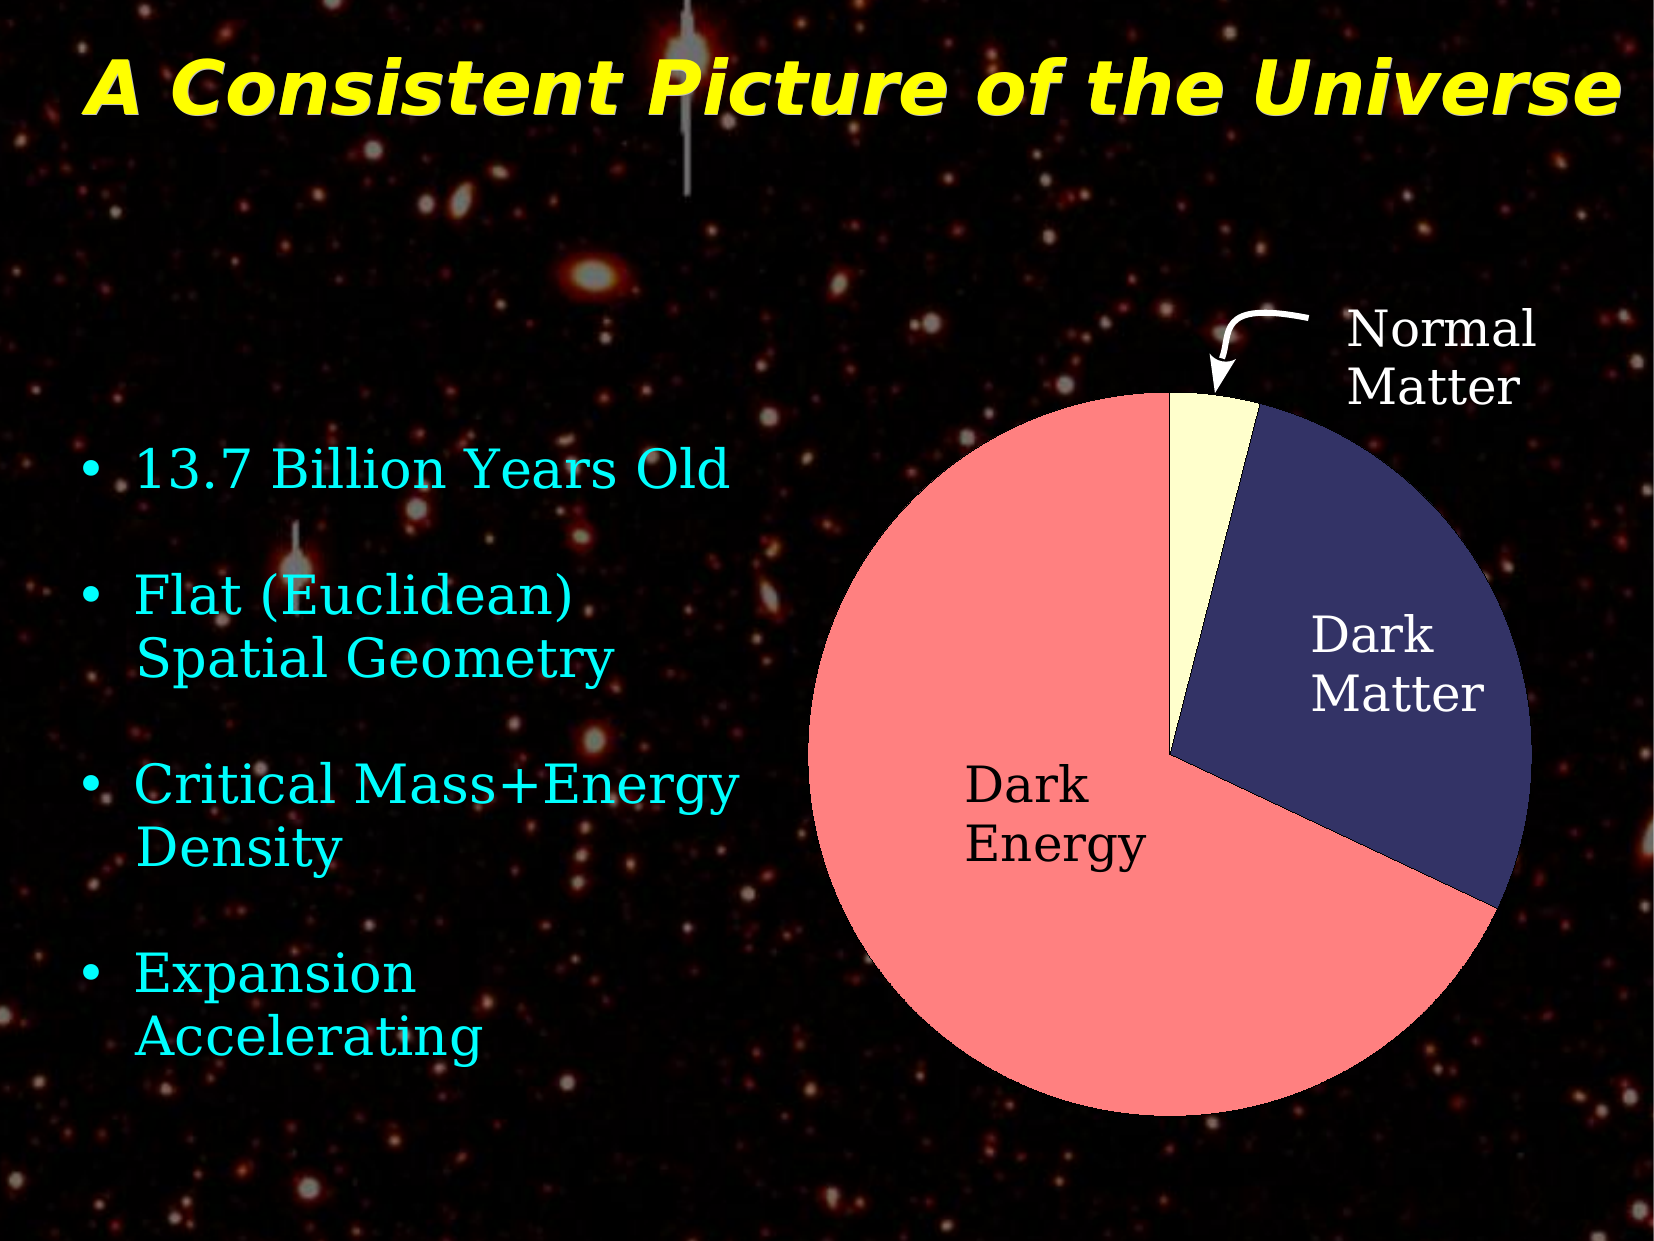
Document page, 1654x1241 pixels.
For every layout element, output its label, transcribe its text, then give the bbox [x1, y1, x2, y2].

text_box • 13.7 Billion Years Old • Flat (Euclidean) Spatial Geometry • Critical Mass+Energy Density • Expansion Accelerating [75, 438, 751, 1069]
picture [0, 0, 1654, 1241]
text_box Dark Energy [964, 756, 1147, 874]
text_box A Consistent Picture of the Universe [86, 45, 1594, 151]
text_box Dark Matter [1309, 606, 1485, 723]
chart [693, 363, 1647, 1132]
text_box Normal Matter [1346, 299, 1538, 417]
